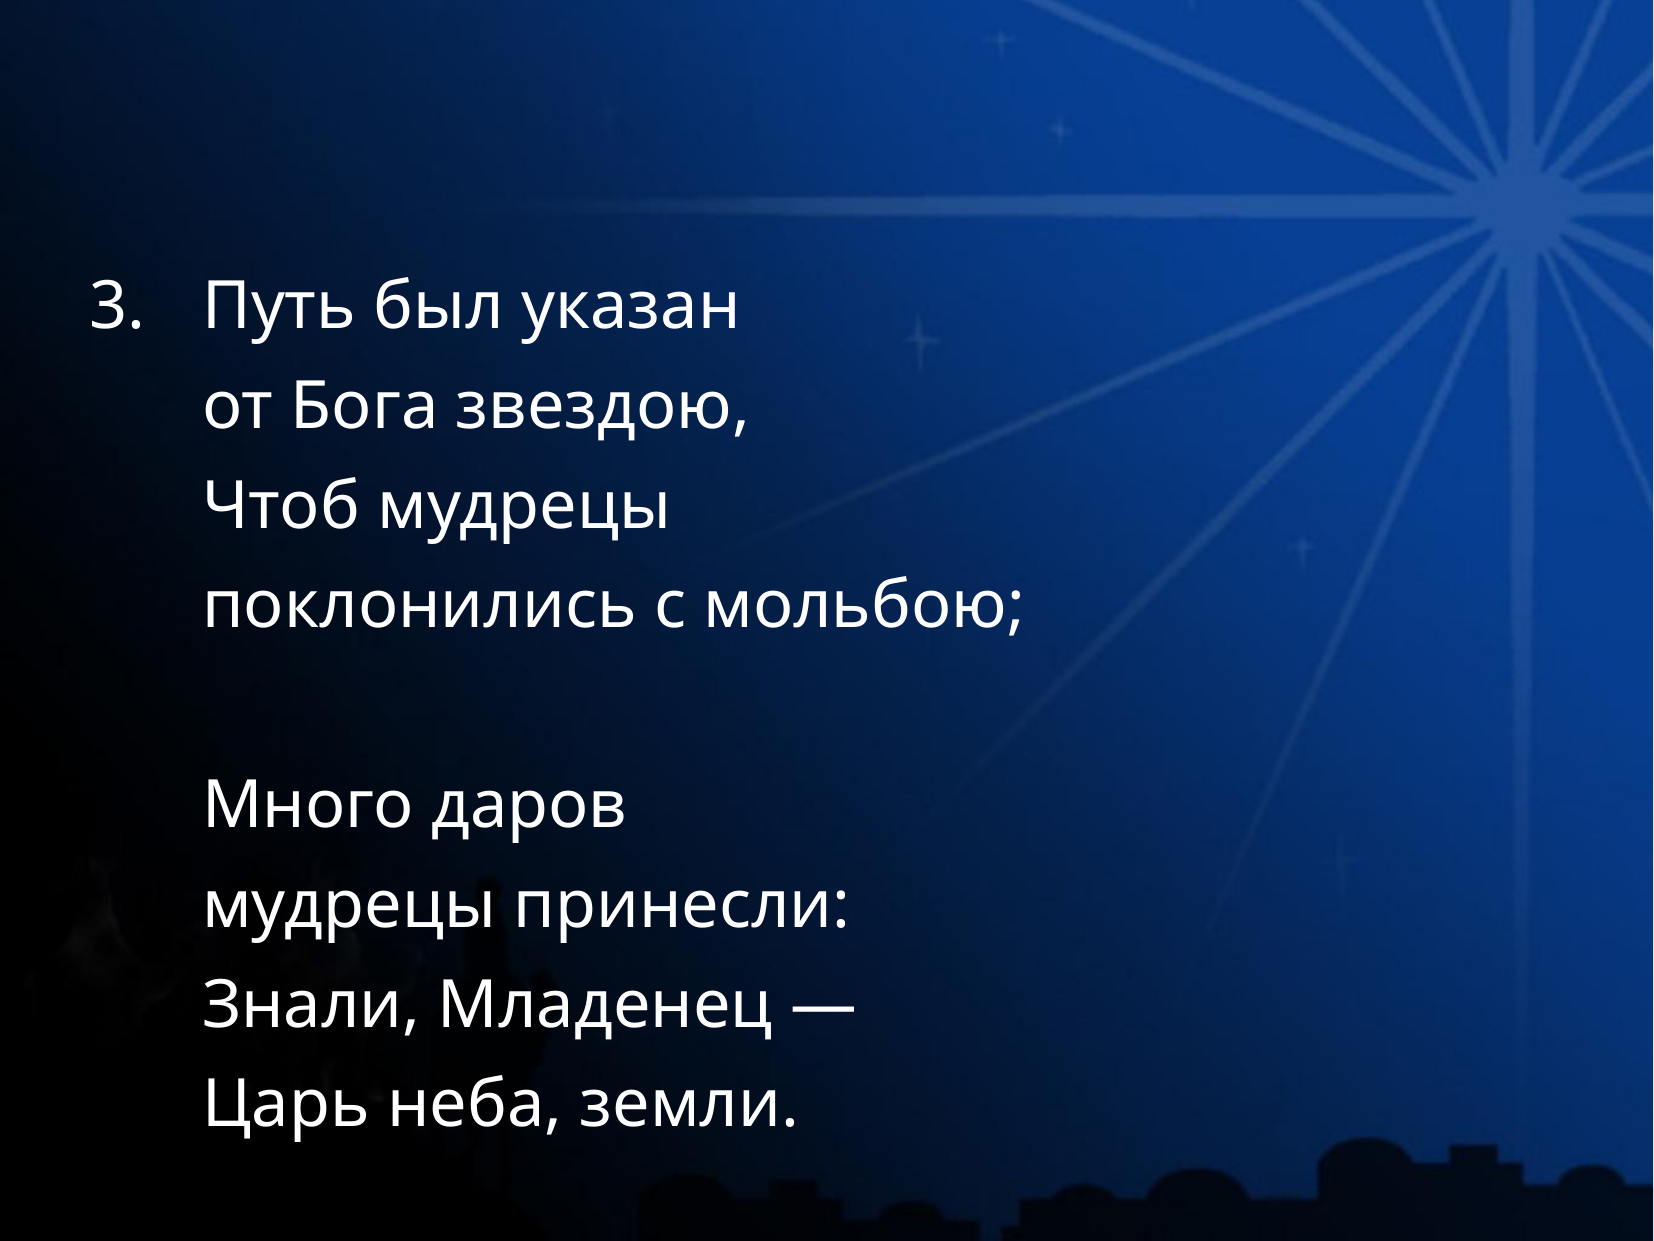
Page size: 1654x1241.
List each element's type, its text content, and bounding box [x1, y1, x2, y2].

picture [0, 0, 1654, 1241]
text_box 3. Путь был указан от Бога звездою, Чтоб мудрецы поклонились с мольбою; Много даров мудрецы принесли: Знали, Младенец — Царь неба, земли. [75, 150, 1576, 1163]
